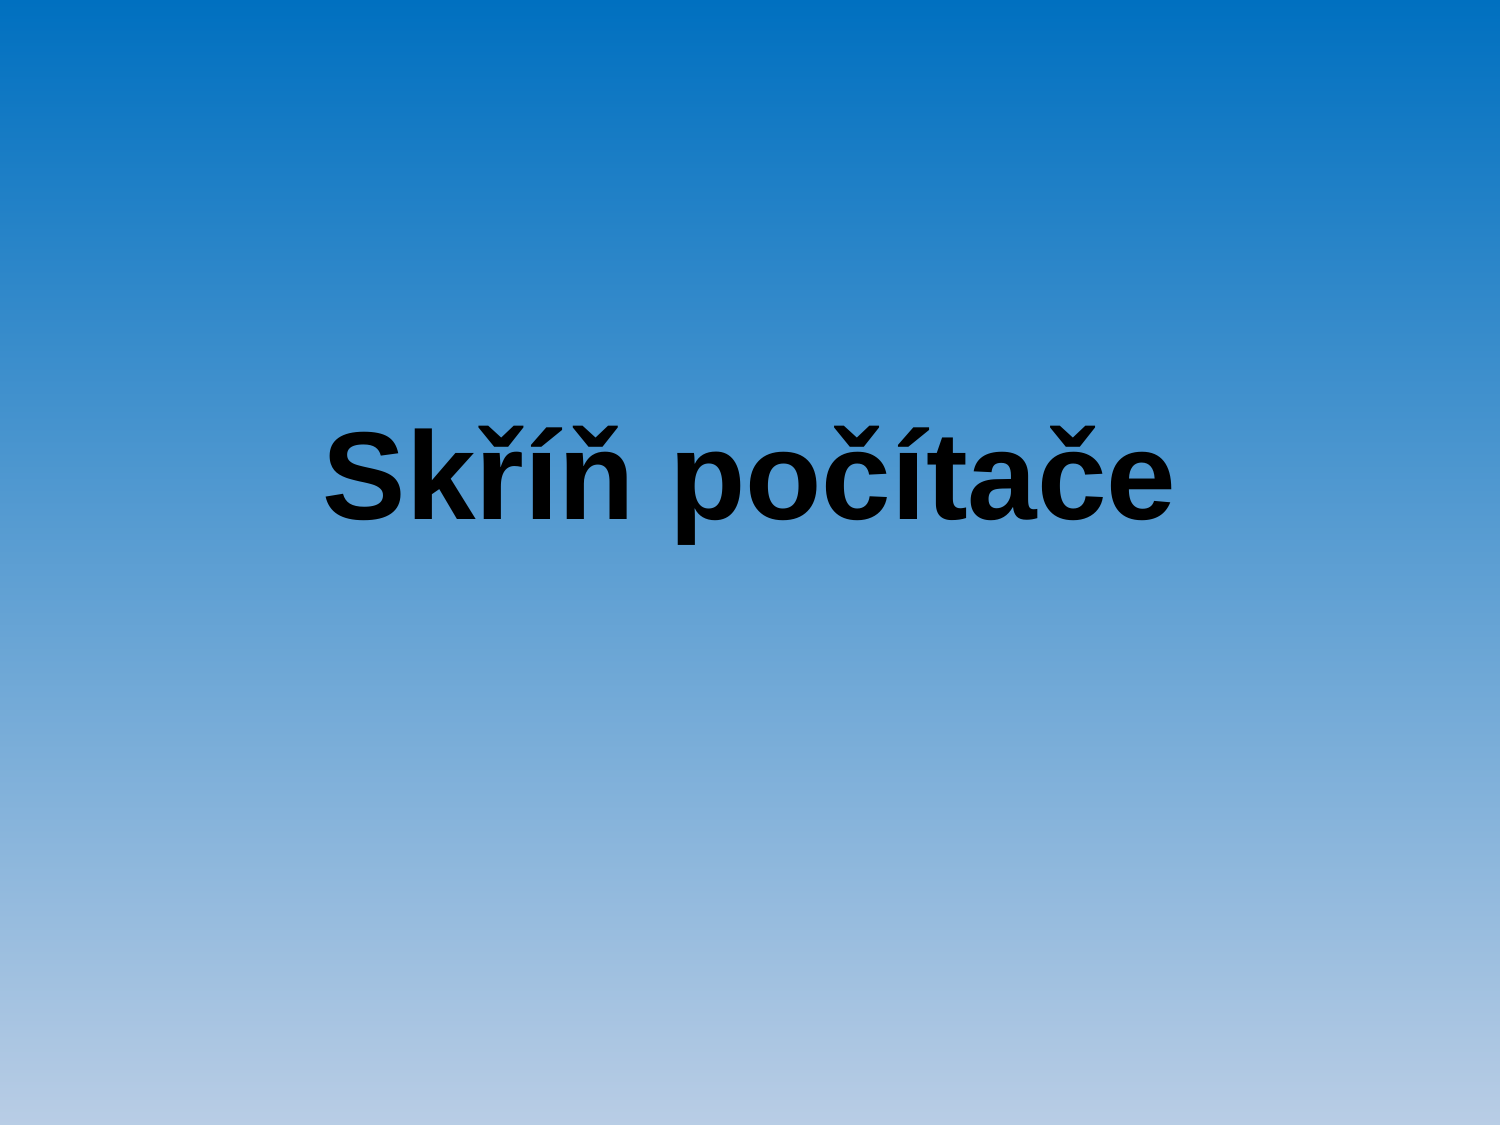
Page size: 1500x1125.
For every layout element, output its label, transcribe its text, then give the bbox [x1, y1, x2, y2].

title Skříň počítače [112, 349, 1388, 591]
